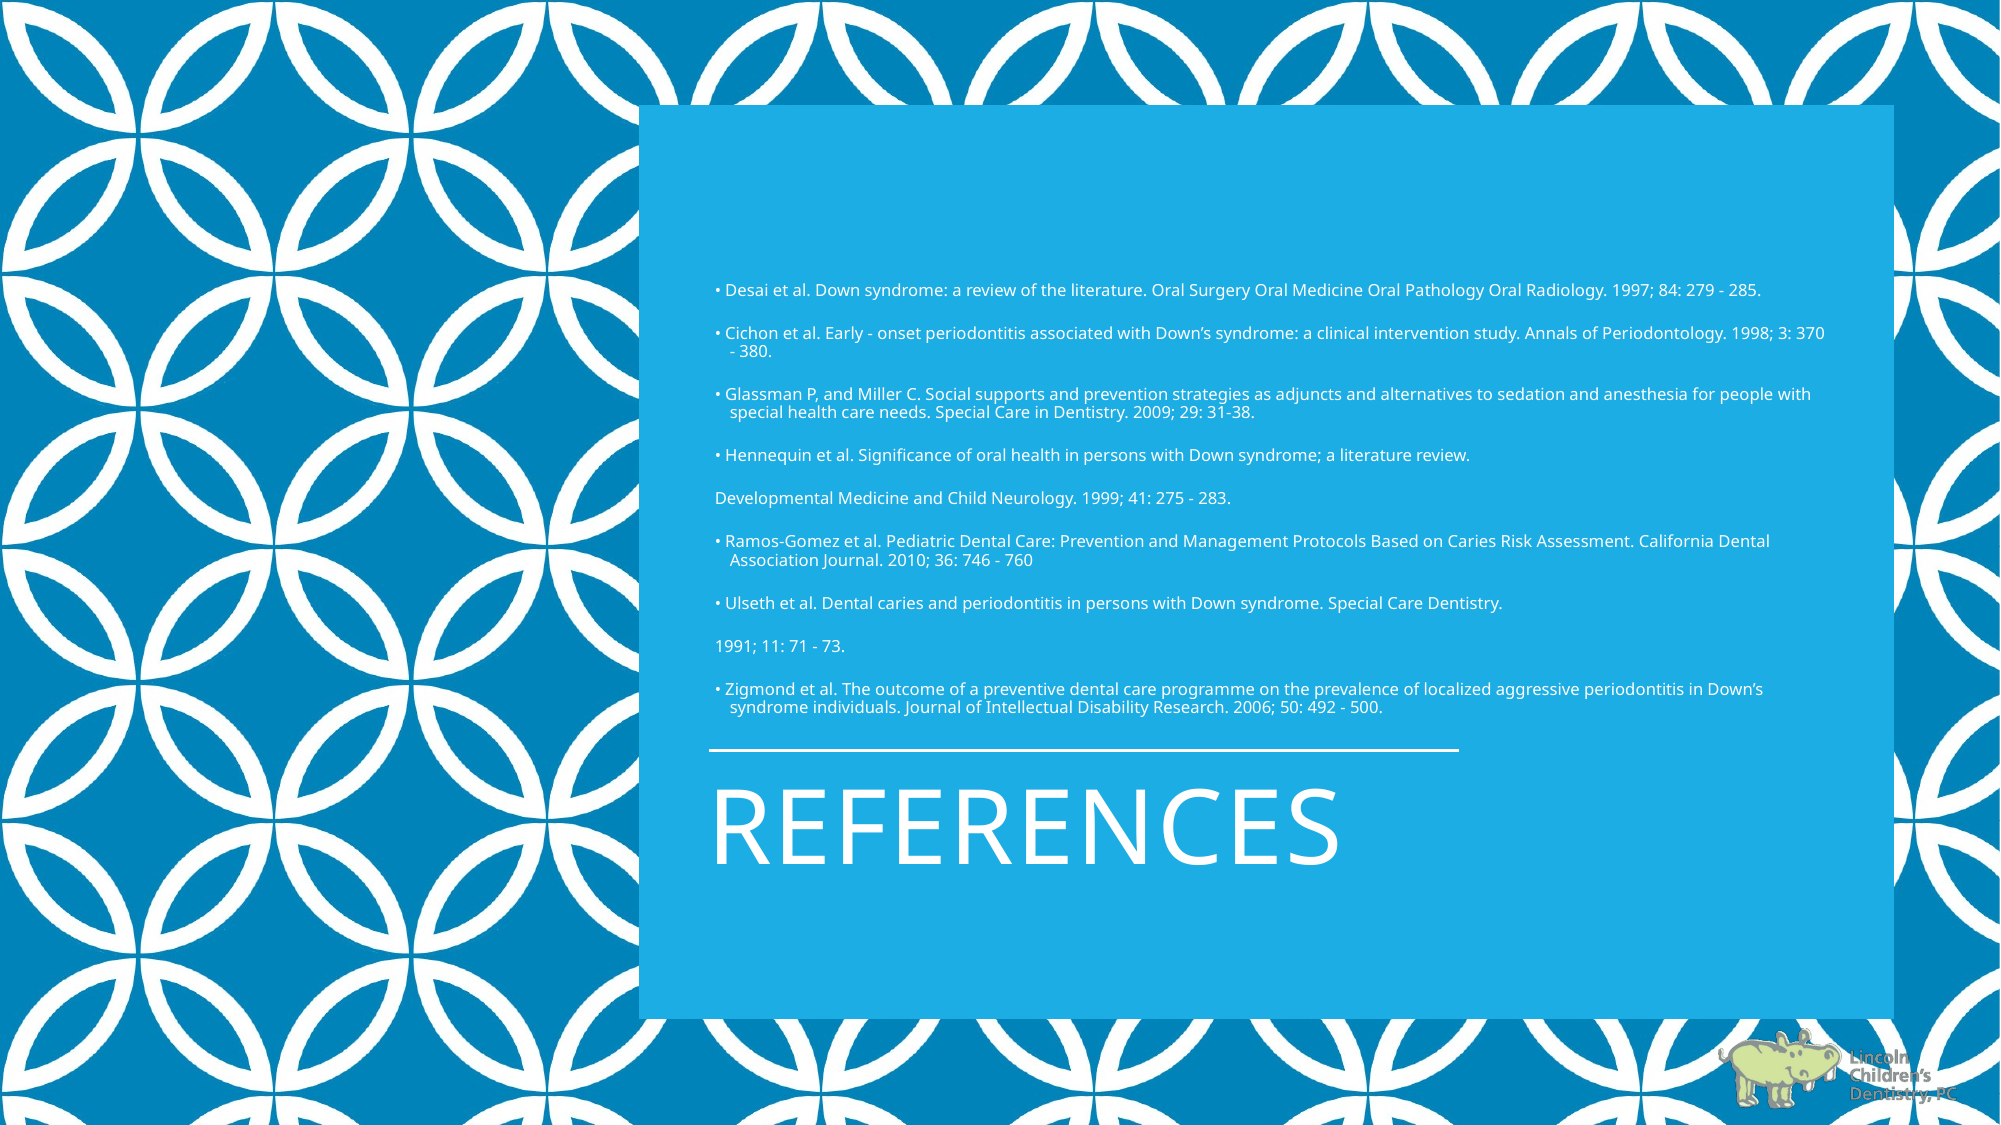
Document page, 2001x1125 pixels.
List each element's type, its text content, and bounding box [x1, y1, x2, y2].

title references [692, 776, 1842, 967]
picture [1876, 1054, 1881, 1063]
list • Desai et al. Down syndrome: a review of the literature. Oral Surgery Oral Medicine Oral Pathology Oral Radiology. 1997; 84: 279 - 285. • Cichon et al. Early - onset periodontitis associated with Down’s syndrome: a clinical intervention study. Annals of Periodontology. 1998; 3: 370 - 380. • Glassman P, and Miller C. Social supports and prevention strategies as adjuncts and alternatives to sedation and anesthesia for people with special health care needs. Special Care in Dentistry. 2009; 29: 31-38. • Hennequin et al. Significance of oral health in persons with Down syndrome; a literature review. Developmental Medicine and Child Neurology. 1999; 41: 275 - 283. • Ramos-Gomez et al. Pediatric Dental Care: Prevention and Management Protocols Based on Caries Risk Assessment. California Dental Association Journal. 2010; 36: 746 - 760 • Ulseth et al. Dental caries and periodontitis in persons with Down syndrome. Special Care Dentistry. 1991; 11: 71 - 73. • Zigmond et al. The outcome of a preventive dental care programme on the prevalence of localized aggressive periodontitis in Down’s syndrome individuals. Journal of Intellectual Disability Research. 2006; 50: 492 - 500. [692, 171, 1842, 725]
picture [1717, 1028, 1957, 1109]
text_box [0, 0, 2000, 1125]
